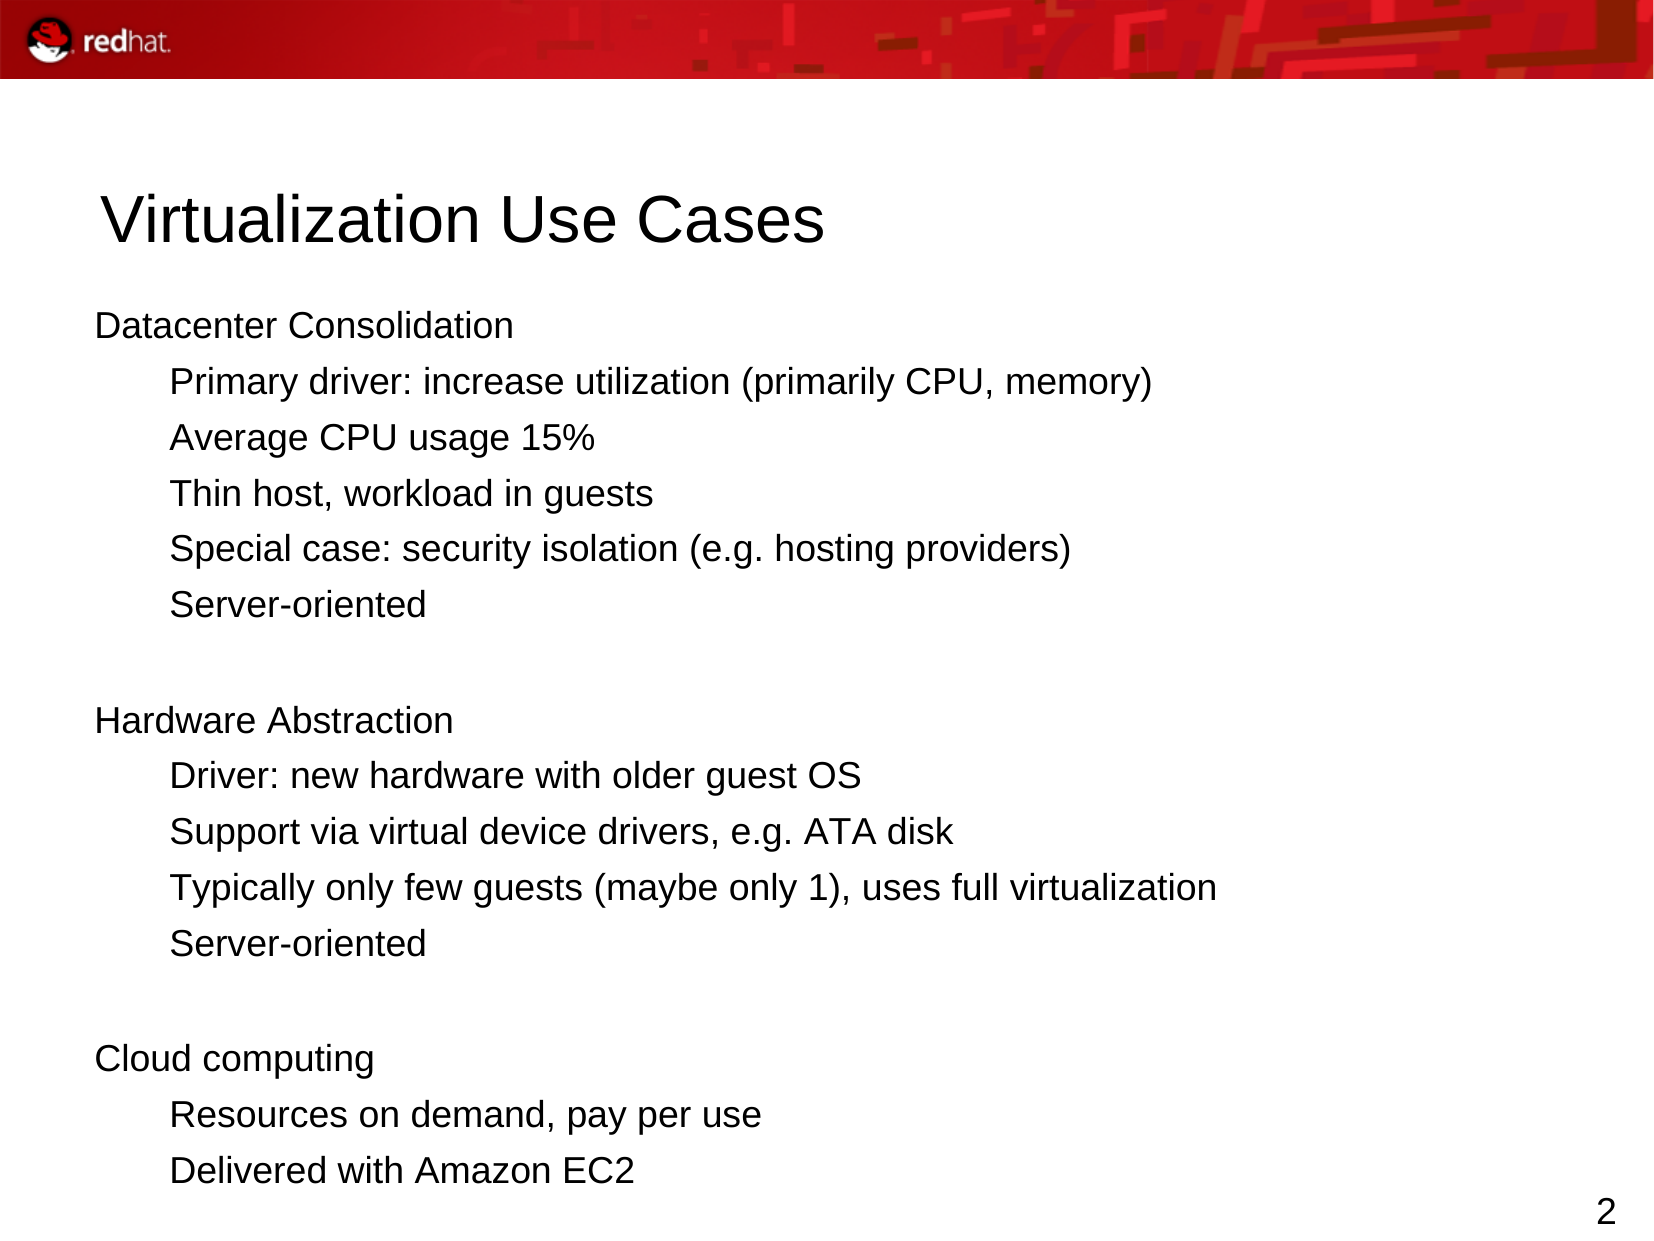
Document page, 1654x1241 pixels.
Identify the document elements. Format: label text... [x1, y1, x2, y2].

picture [0, 0, 1654, 79]
list Datacenter Consolidation Primary driver: increase utilization (primarily CPU, memory) Average CPU usage 15% Thin host, workload in guests Special case: security isolation (e.g. hosting providers) Server-oriented Hardware Abstraction Driver: new hardware with older guest OS Support via virtual device drivers, e.g. ATA disk Typically only few guests (maybe only 1), uses full virtualization Server-oriented Cloud computing Resources on demand, pay per use Delivered with Amazon EC2 [94, 304, 1500, 1192]
title Virtualization Use Cases [100, 164, 1506, 275]
